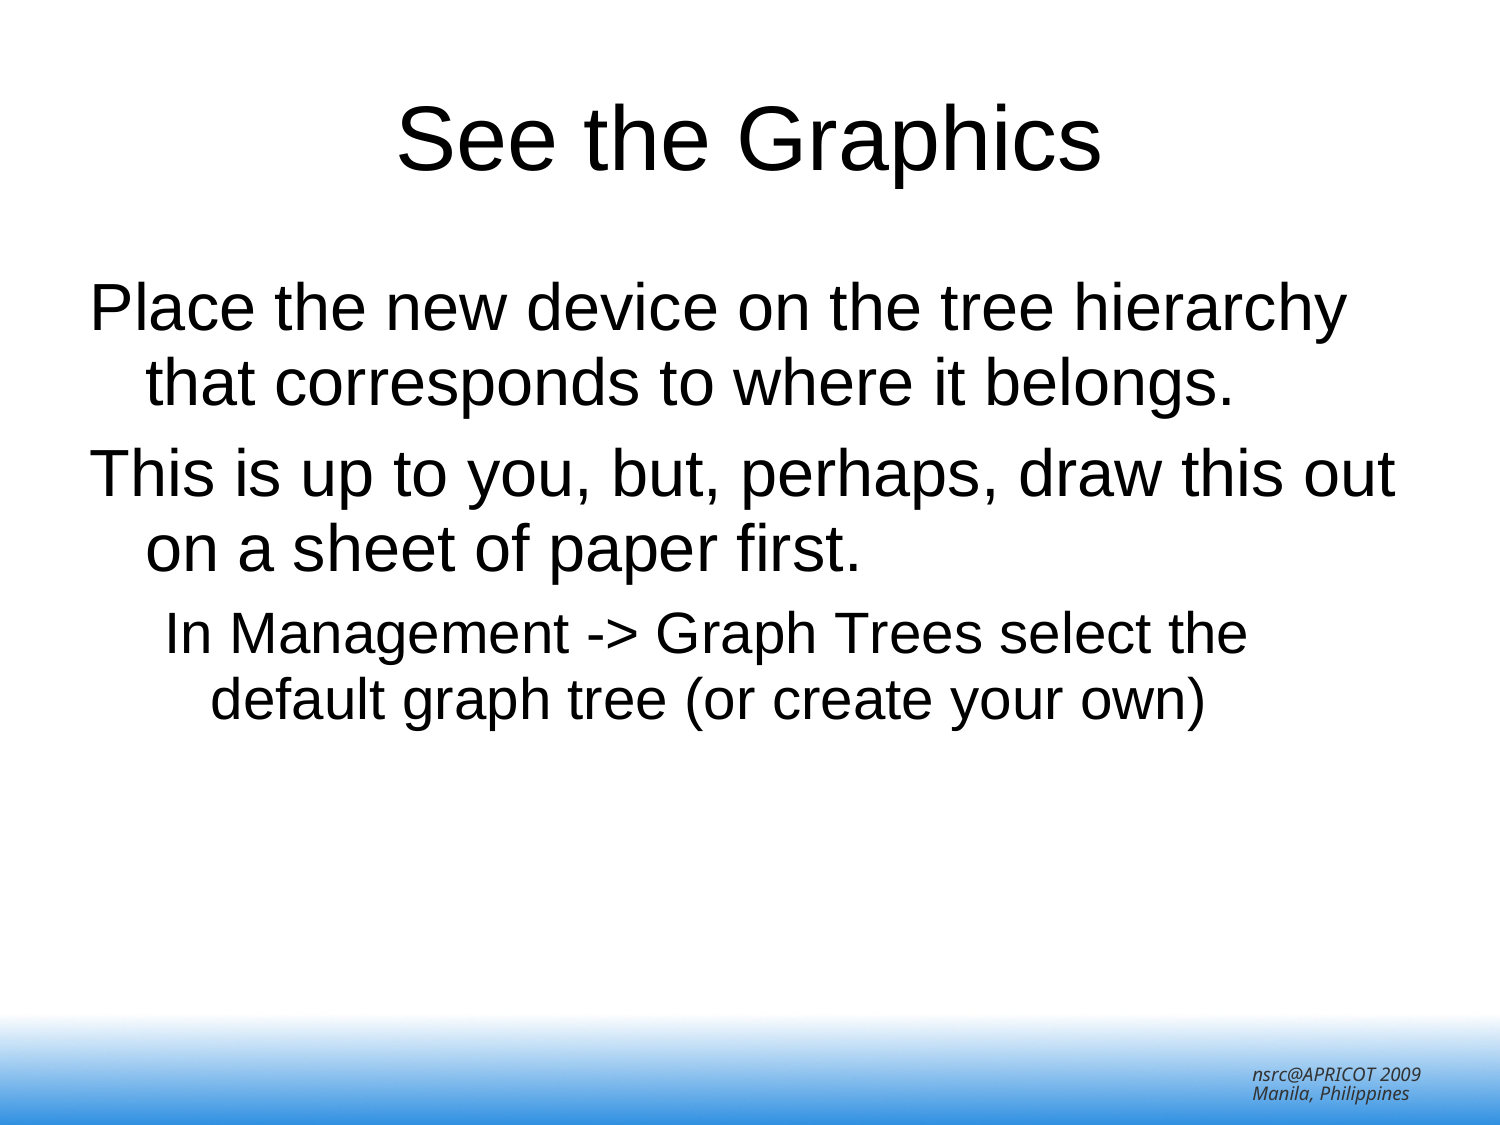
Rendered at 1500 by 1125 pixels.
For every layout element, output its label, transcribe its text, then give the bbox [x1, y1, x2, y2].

list Place the new device on the tree hierarchy that corresponds to where it belongs. This is up to you, but, perhaps, draw this out on a sheet of paper first. In Management -> Graph Trees select the default graph tree (or create your own)‏ [75, 262, 1426, 1006]
picture [0, 1012, 1500, 1125]
title See the Graphics [75, 45, 1426, 233]
